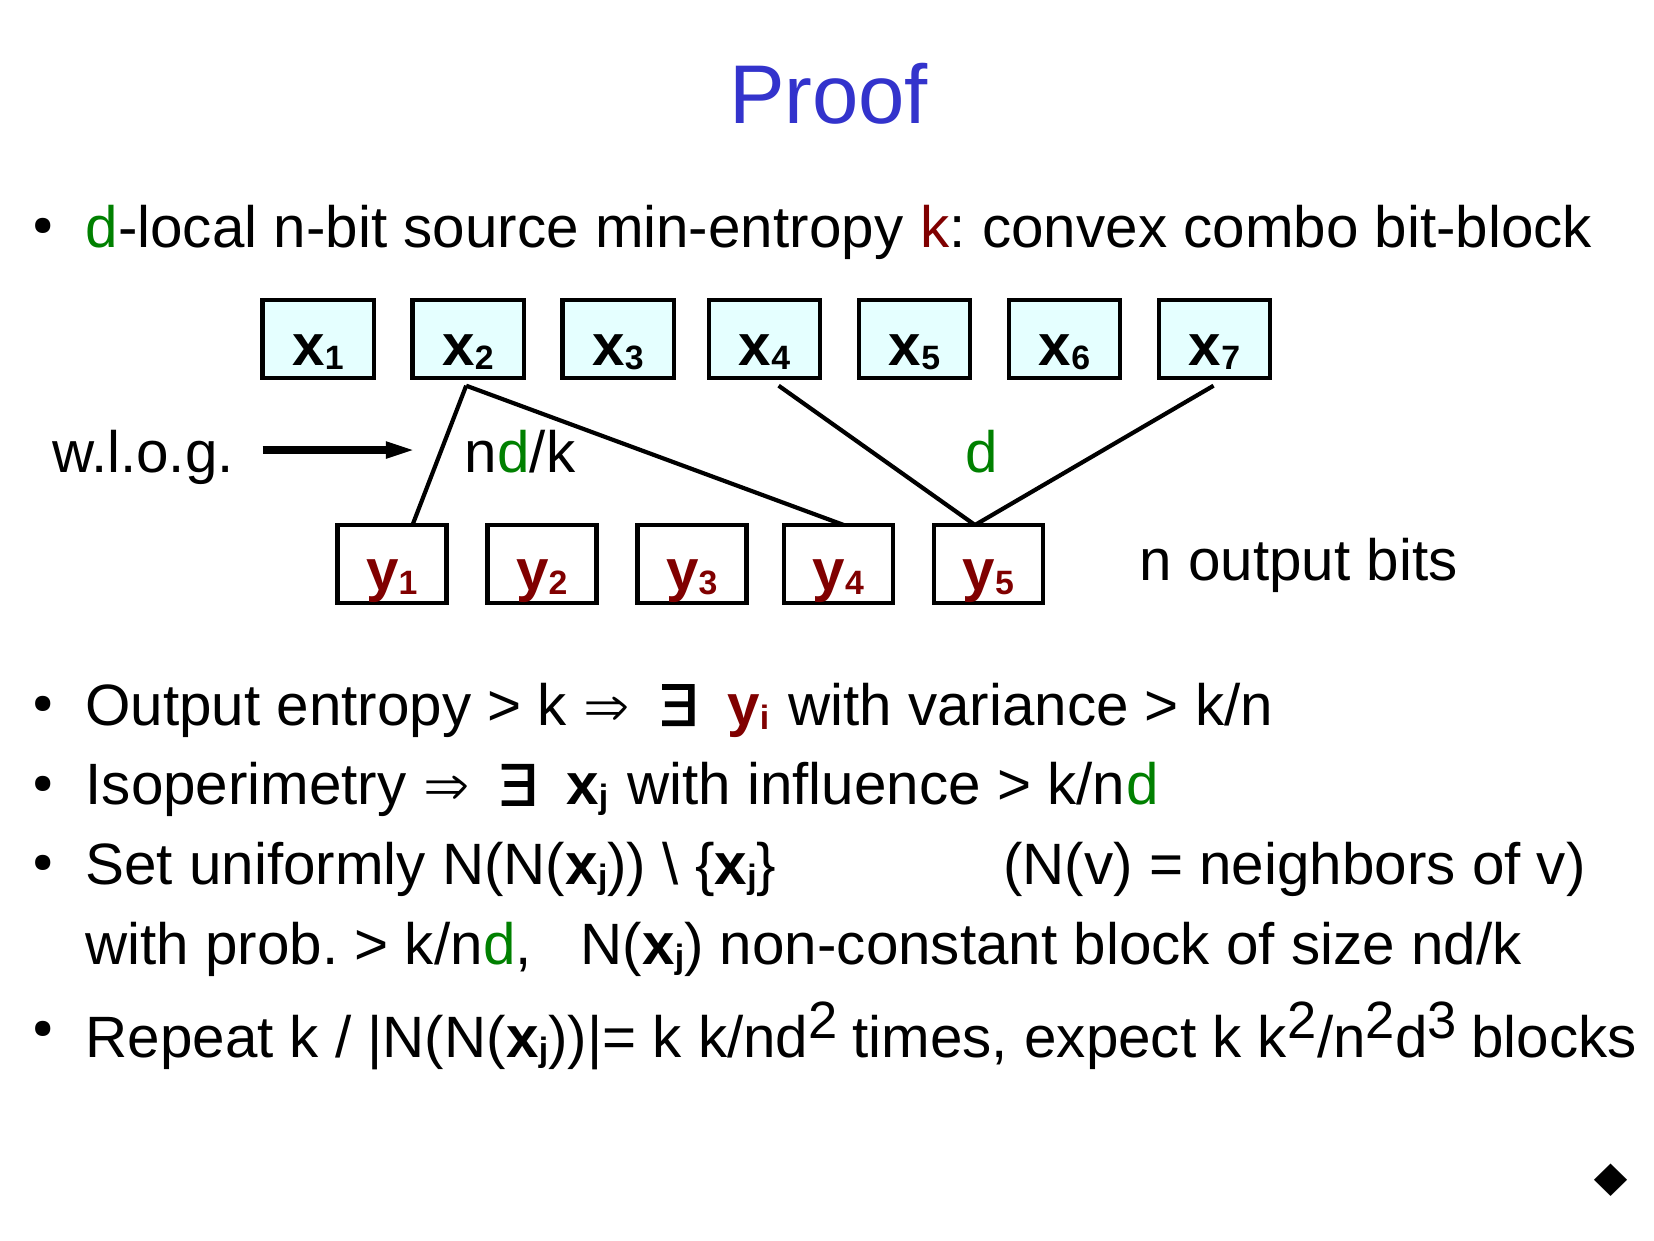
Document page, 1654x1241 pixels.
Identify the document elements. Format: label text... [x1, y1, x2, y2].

text_box y1 [337, 525, 447, 604]
text_box x4 [708, 300, 821, 379]
text_box y4 [783, 525, 893, 604]
text_box x2 [412, 300, 524, 379]
list d-local n-bit source min-entropy k: convex combo bit-block Output entropy > k   yi with variance > k/n Isoperimetry   xj with influence > k/nd Set uniformly N(N(xj)) \ {xj} (N(v) = neighbors of v) with prob. > k/nd, N(xj) non-constant block of size nd/k Repeat k / |N(N(xj))|= k k/nd2 times, expect k k2/n2d3 blocks [0, 187, 1654, 1238]
text_box x5 [858, 300, 971, 379]
text_box x1 [262, 300, 374, 379]
text_box n output bits [1125, 520, 1501, 601]
text_box d [950, 412, 1013, 493]
text_box nd/k [450, 412, 638, 493]
text_box w.l.o.g. [37, 412, 263, 493]
text_box y2 [487, 525, 597, 604]
text_box y3 [637, 525, 747, 604]
text_box x7 [1158, 300, 1271, 379]
text_box y5 [933, 525, 1043, 604]
title Proof [126, 14, 1532, 175]
text_box  [1559, 1148, 1654, 1235]
text_box x6 [1008, 300, 1121, 379]
text_box x3 [562, 300, 674, 379]
